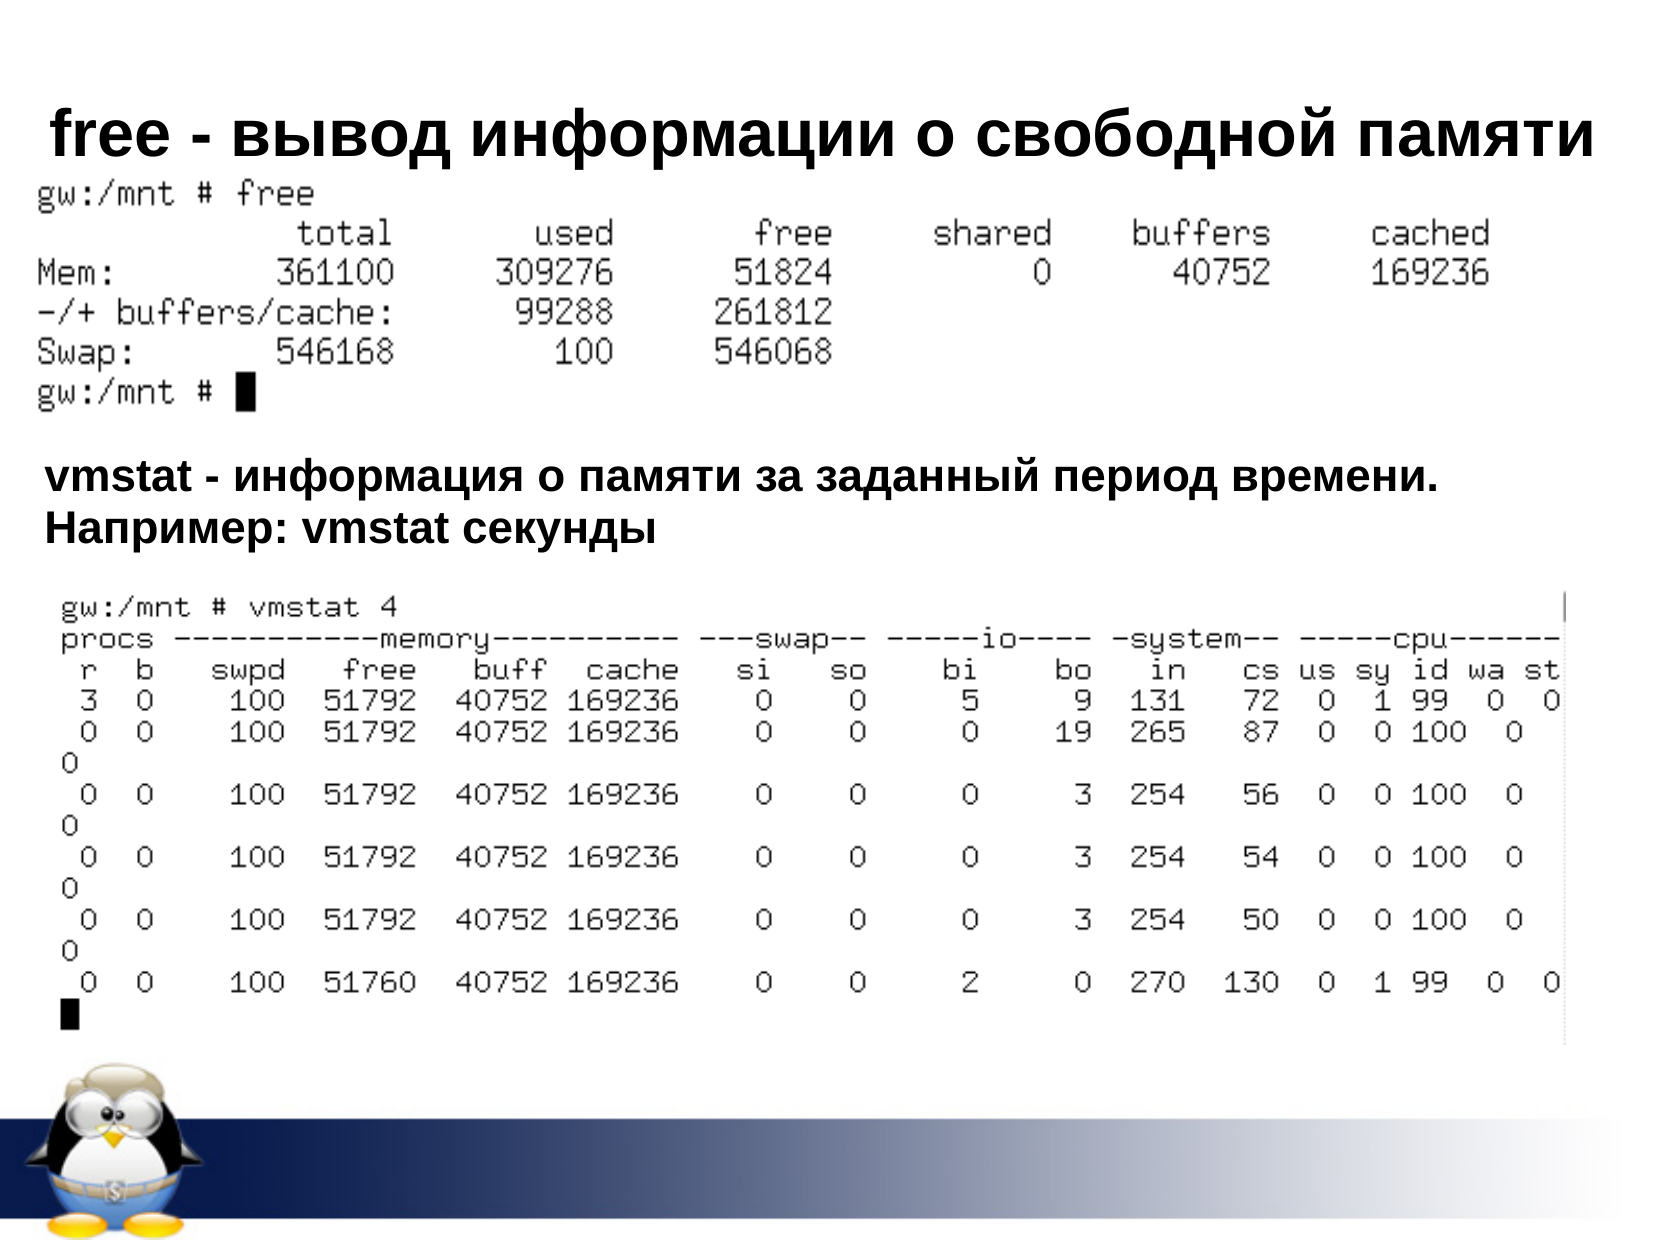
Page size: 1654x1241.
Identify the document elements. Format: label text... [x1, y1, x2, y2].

picture [59, 590, 1566, 1045]
picture [0, 1057, 1654, 1241]
text_box free - вывод информации о свободной памяти [34, 88, 1648, 179]
text_box vmstat - информация о памяти за заданный период времени. Например: vmstat секунды [29, 442, 1468, 563]
picture [35, 177, 1575, 460]
